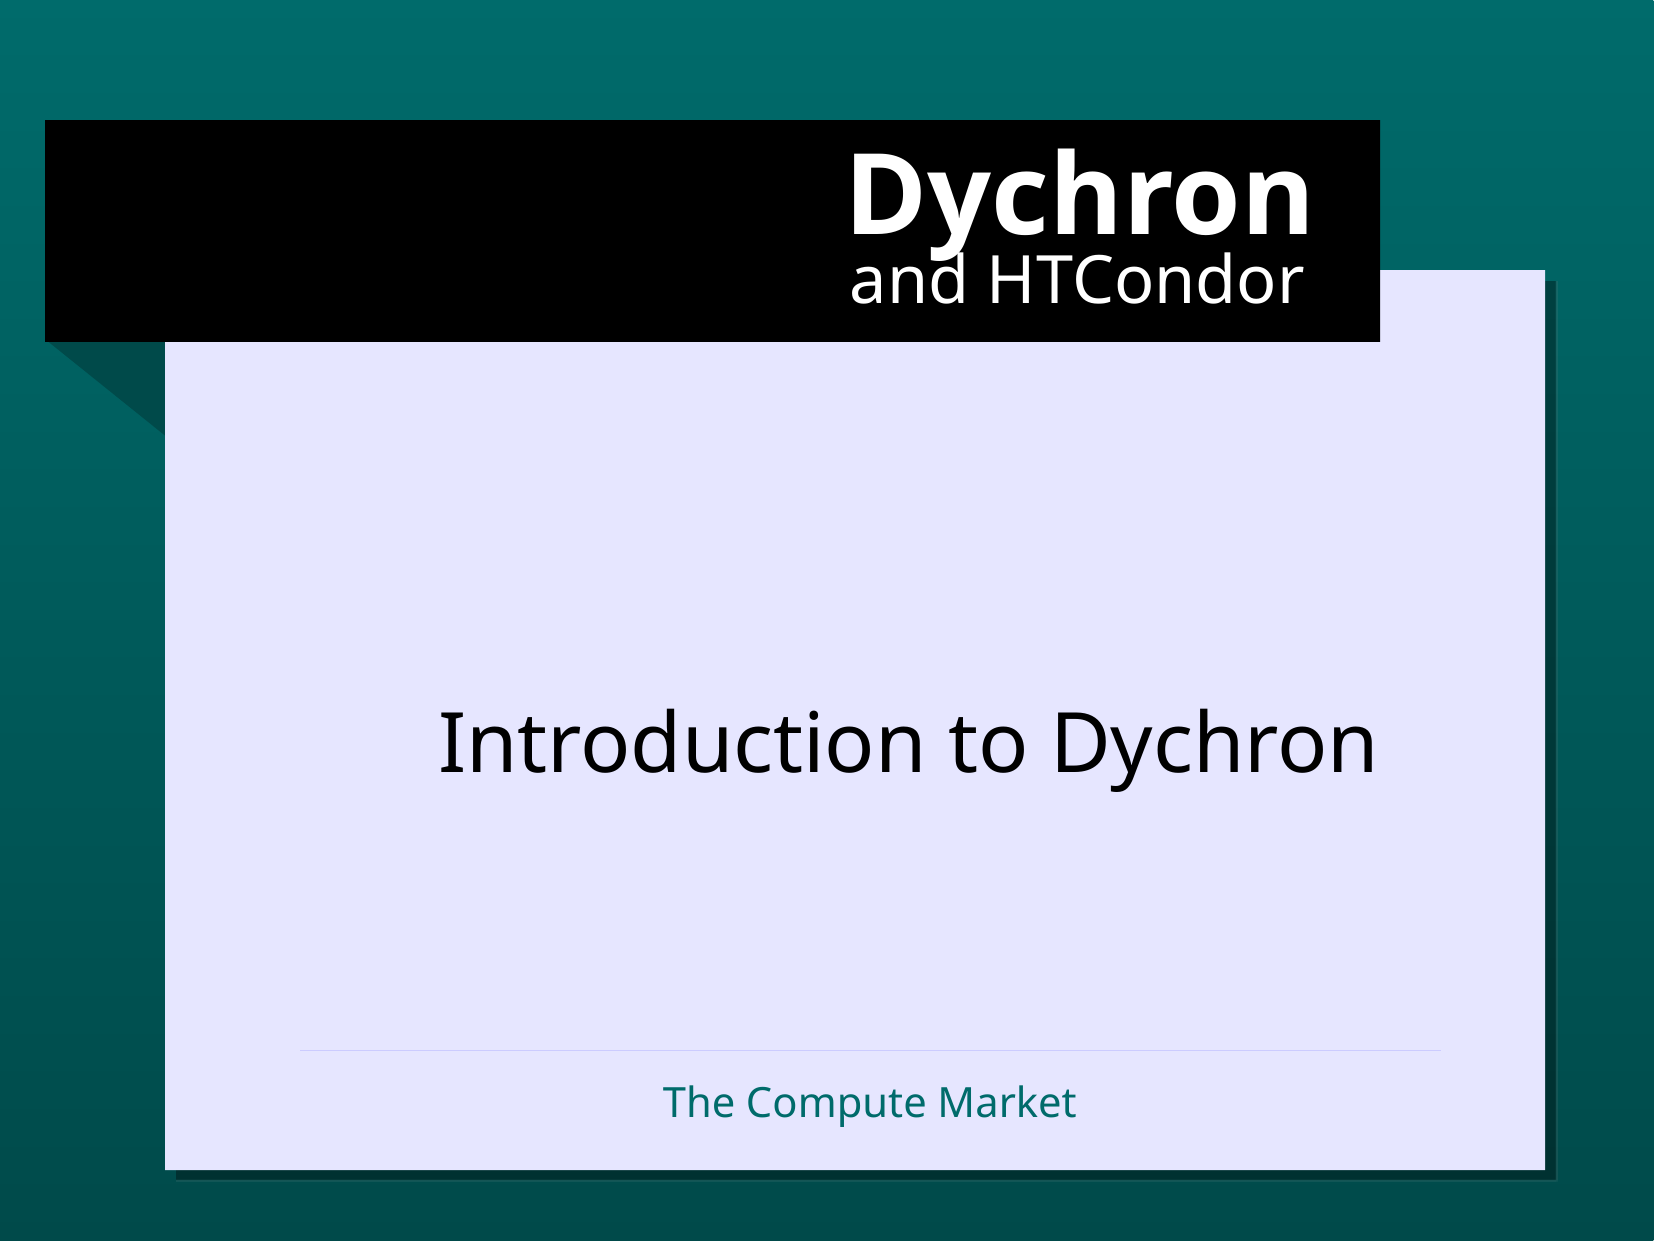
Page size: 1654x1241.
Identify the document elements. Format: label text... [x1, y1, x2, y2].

text_box [44, 120, 1546, 1171]
text_box and HTCondor [285, 225, 1321, 342]
text_box The Compute Market [300, 1065, 1441, 1143]
subtitle Introduction to Dychron [330, 375, 1381, 1021]
title Dychron [345, 105, 1316, 225]
